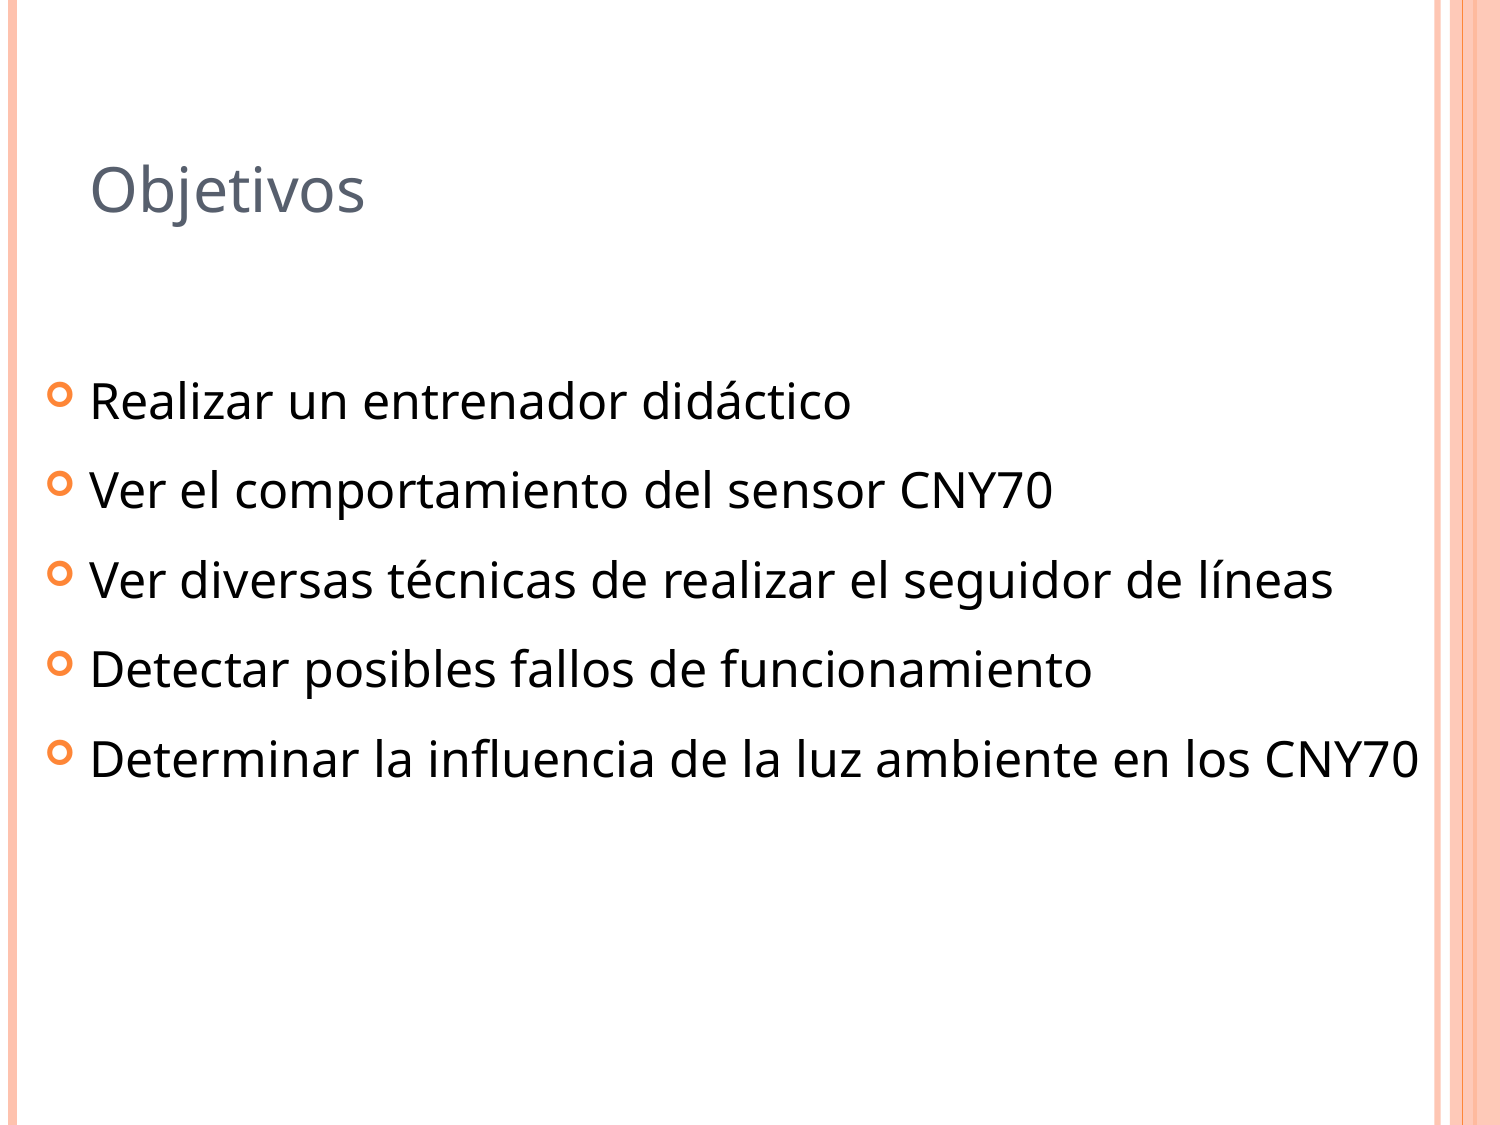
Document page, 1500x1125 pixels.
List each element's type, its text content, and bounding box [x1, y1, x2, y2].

list Realizar un entrenador didáctico Ver el comportamiento del sensor CNY70 Ver diversas técnicas de realizar el seguidor de líneas Detectar posibles fallos de funcionamiento Determinar la influencia de la luz ambiente en los CNY70 [29, 361, 1447, 922]
title Objetivos [75, 45, 1300, 233]
